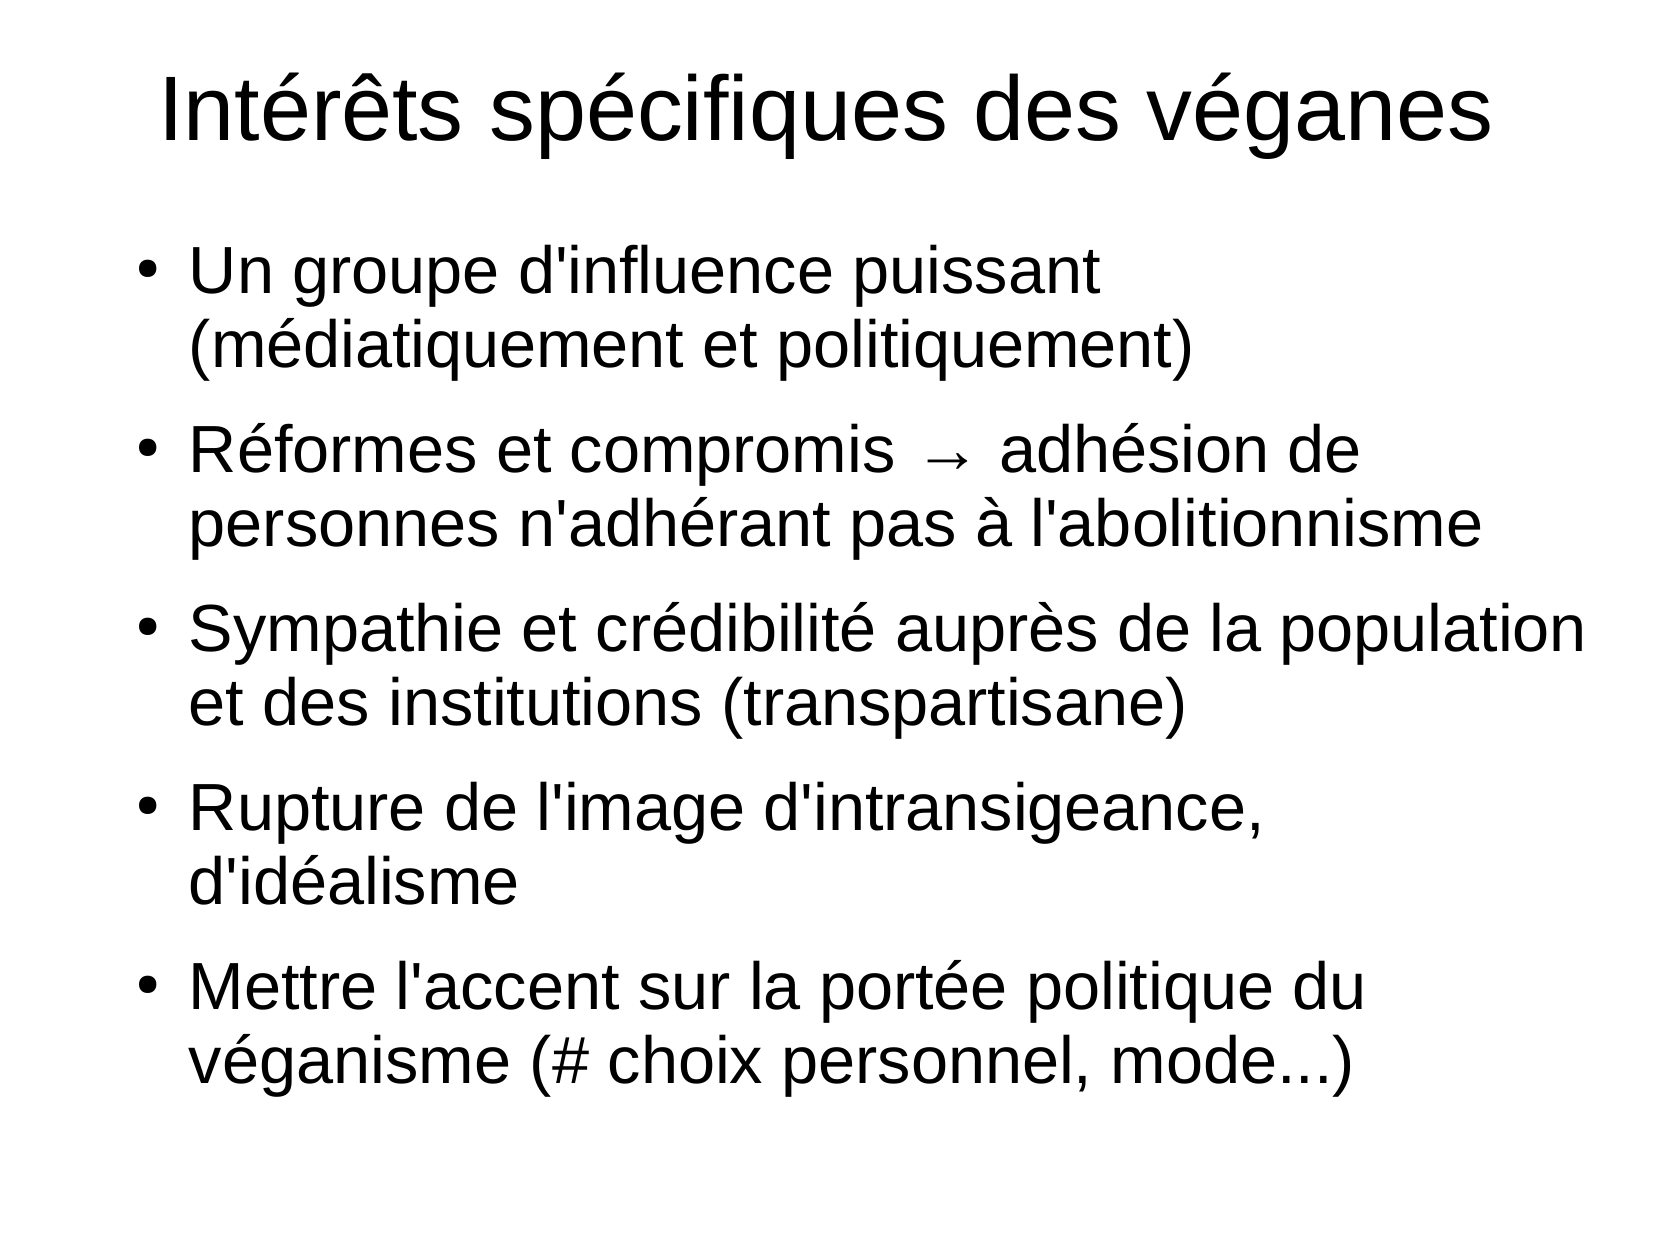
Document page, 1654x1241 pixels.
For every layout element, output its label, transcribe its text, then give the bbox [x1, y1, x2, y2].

title Intérêts spécifiques des véganes [82, 5, 1571, 213]
list Un groupe d'influence puissant (médiatiquement et politiquement) Réformes et compromis → adhésion de personnes n'adhérant pas à l'abolitionnisme Sympathie et crédibilité auprès de la population et des institutions (transpartisane) Rupture de l'image d'intransigeance, d'idéalisme Mettre l'accent sur la portée politique du véganisme (# choix personnel, mode...) [118, 232, 1607, 1241]
